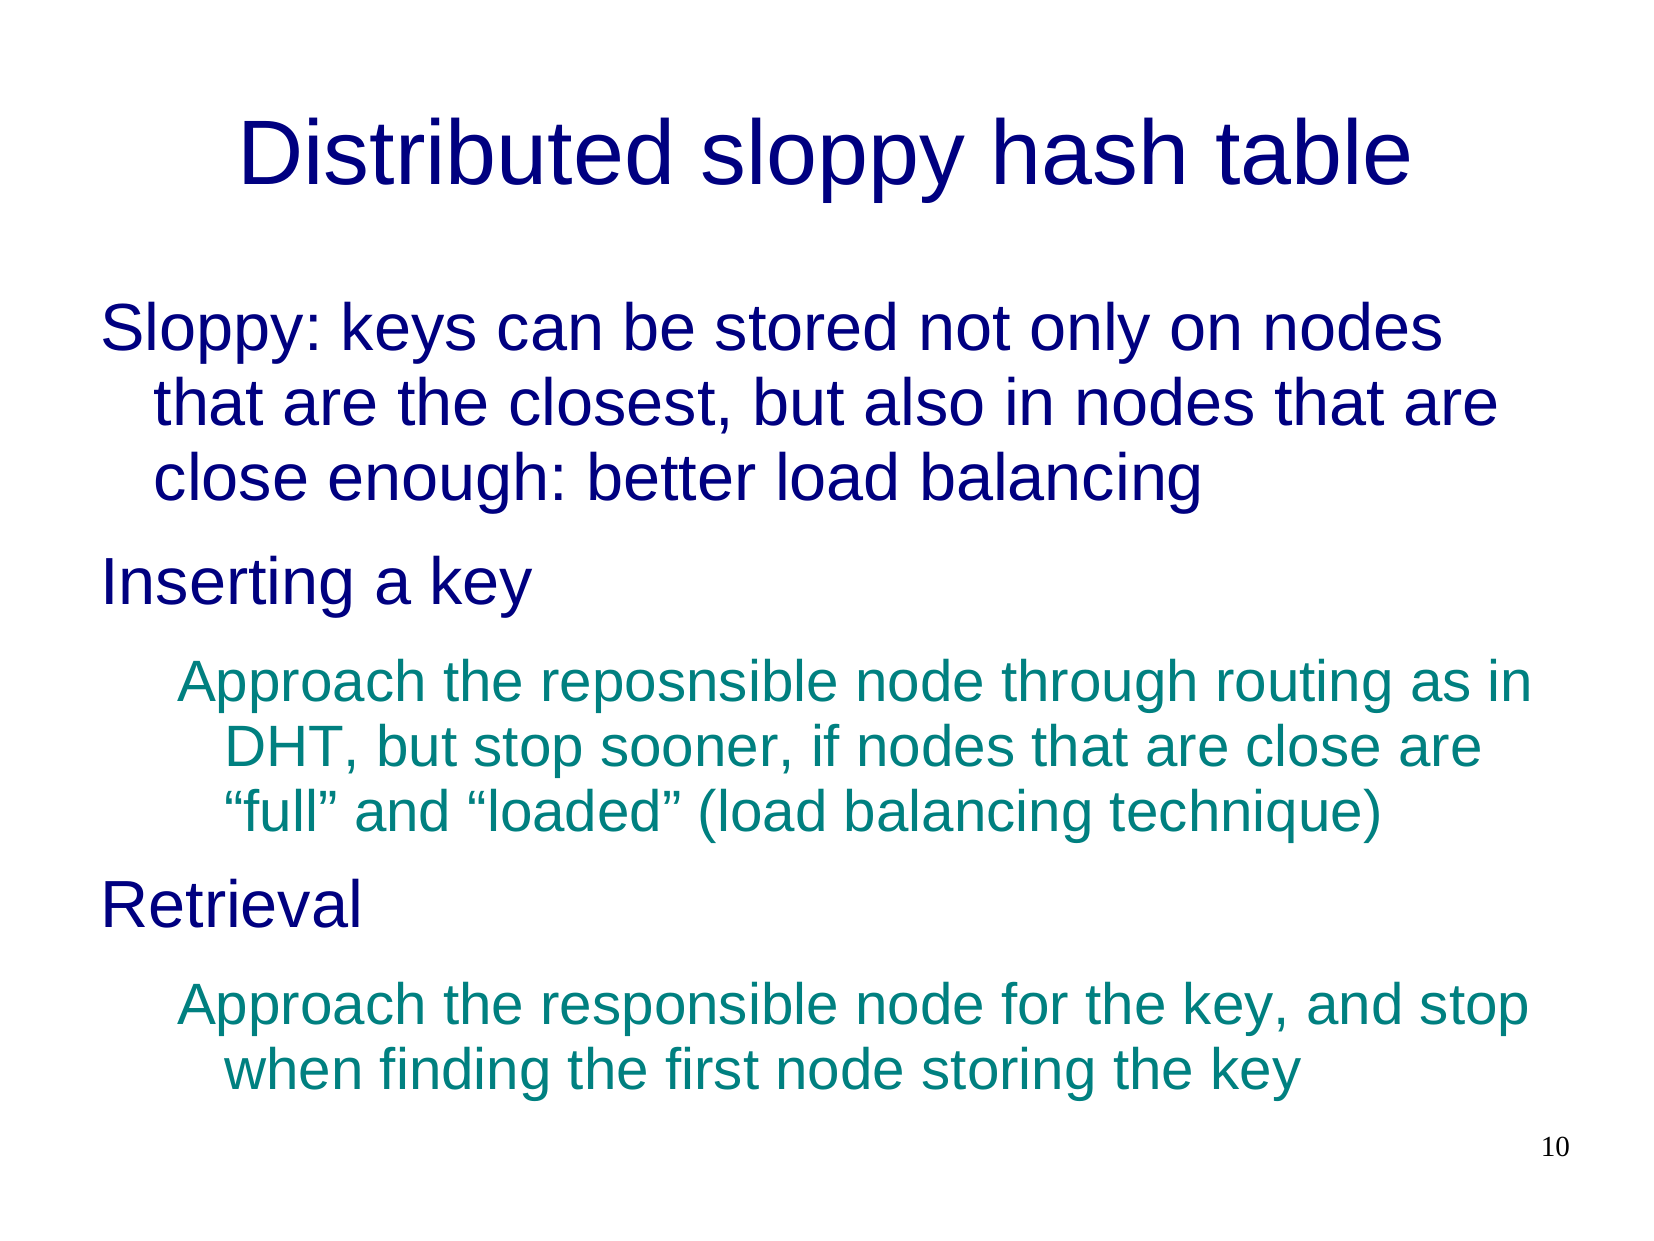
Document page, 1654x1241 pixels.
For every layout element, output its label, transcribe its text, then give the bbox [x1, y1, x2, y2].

title Distributed sloppy hash table [82, 49, 1571, 257]
list Sloppy: keys can be stored not only on nodes that are the closest, but also in nodes that are close enough: better load balancing Inserting a key Approach the reposnsible node through routing as in DHT, but stop sooner, if nodes that are close are “full” and “loaded” (load balancing technique) Retrieval Approach the responsible node for the key, and stop when finding the first node storing the key [82, 290, 1571, 1109]
